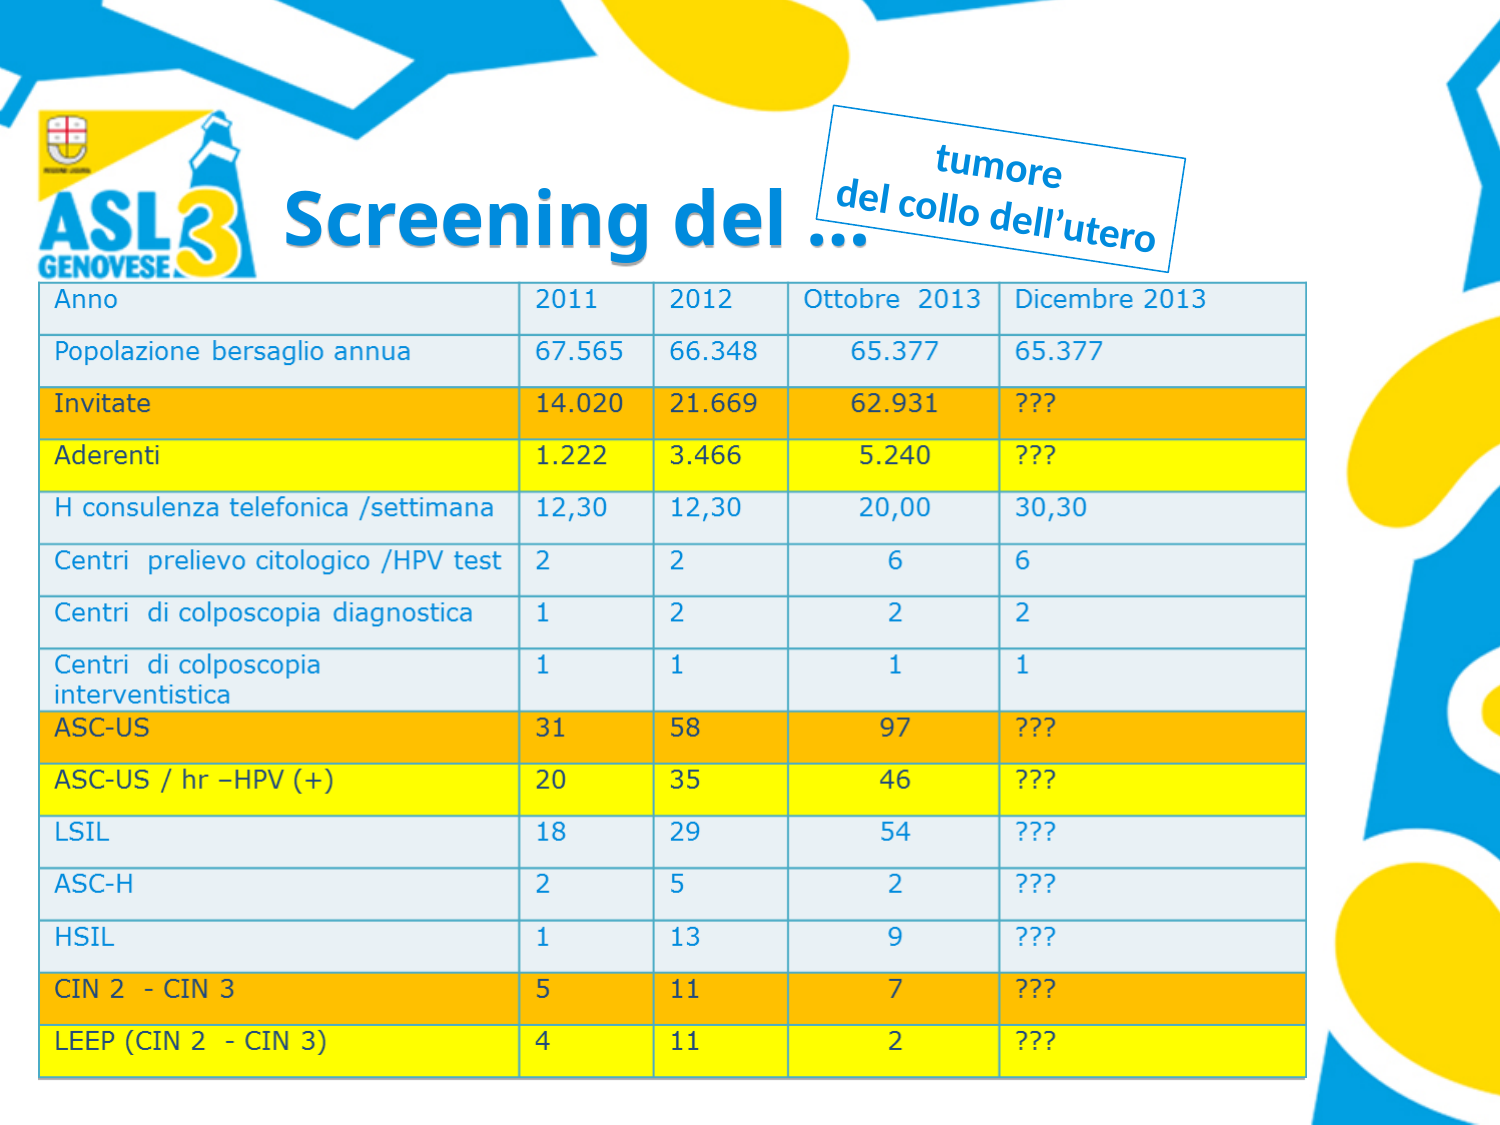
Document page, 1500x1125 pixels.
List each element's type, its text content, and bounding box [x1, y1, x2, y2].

text_box tumore del collo dell’utero [816, 105, 1186, 273]
title Screening del … [268, 157, 1331, 274]
picture [38, 276, 1307, 1079]
